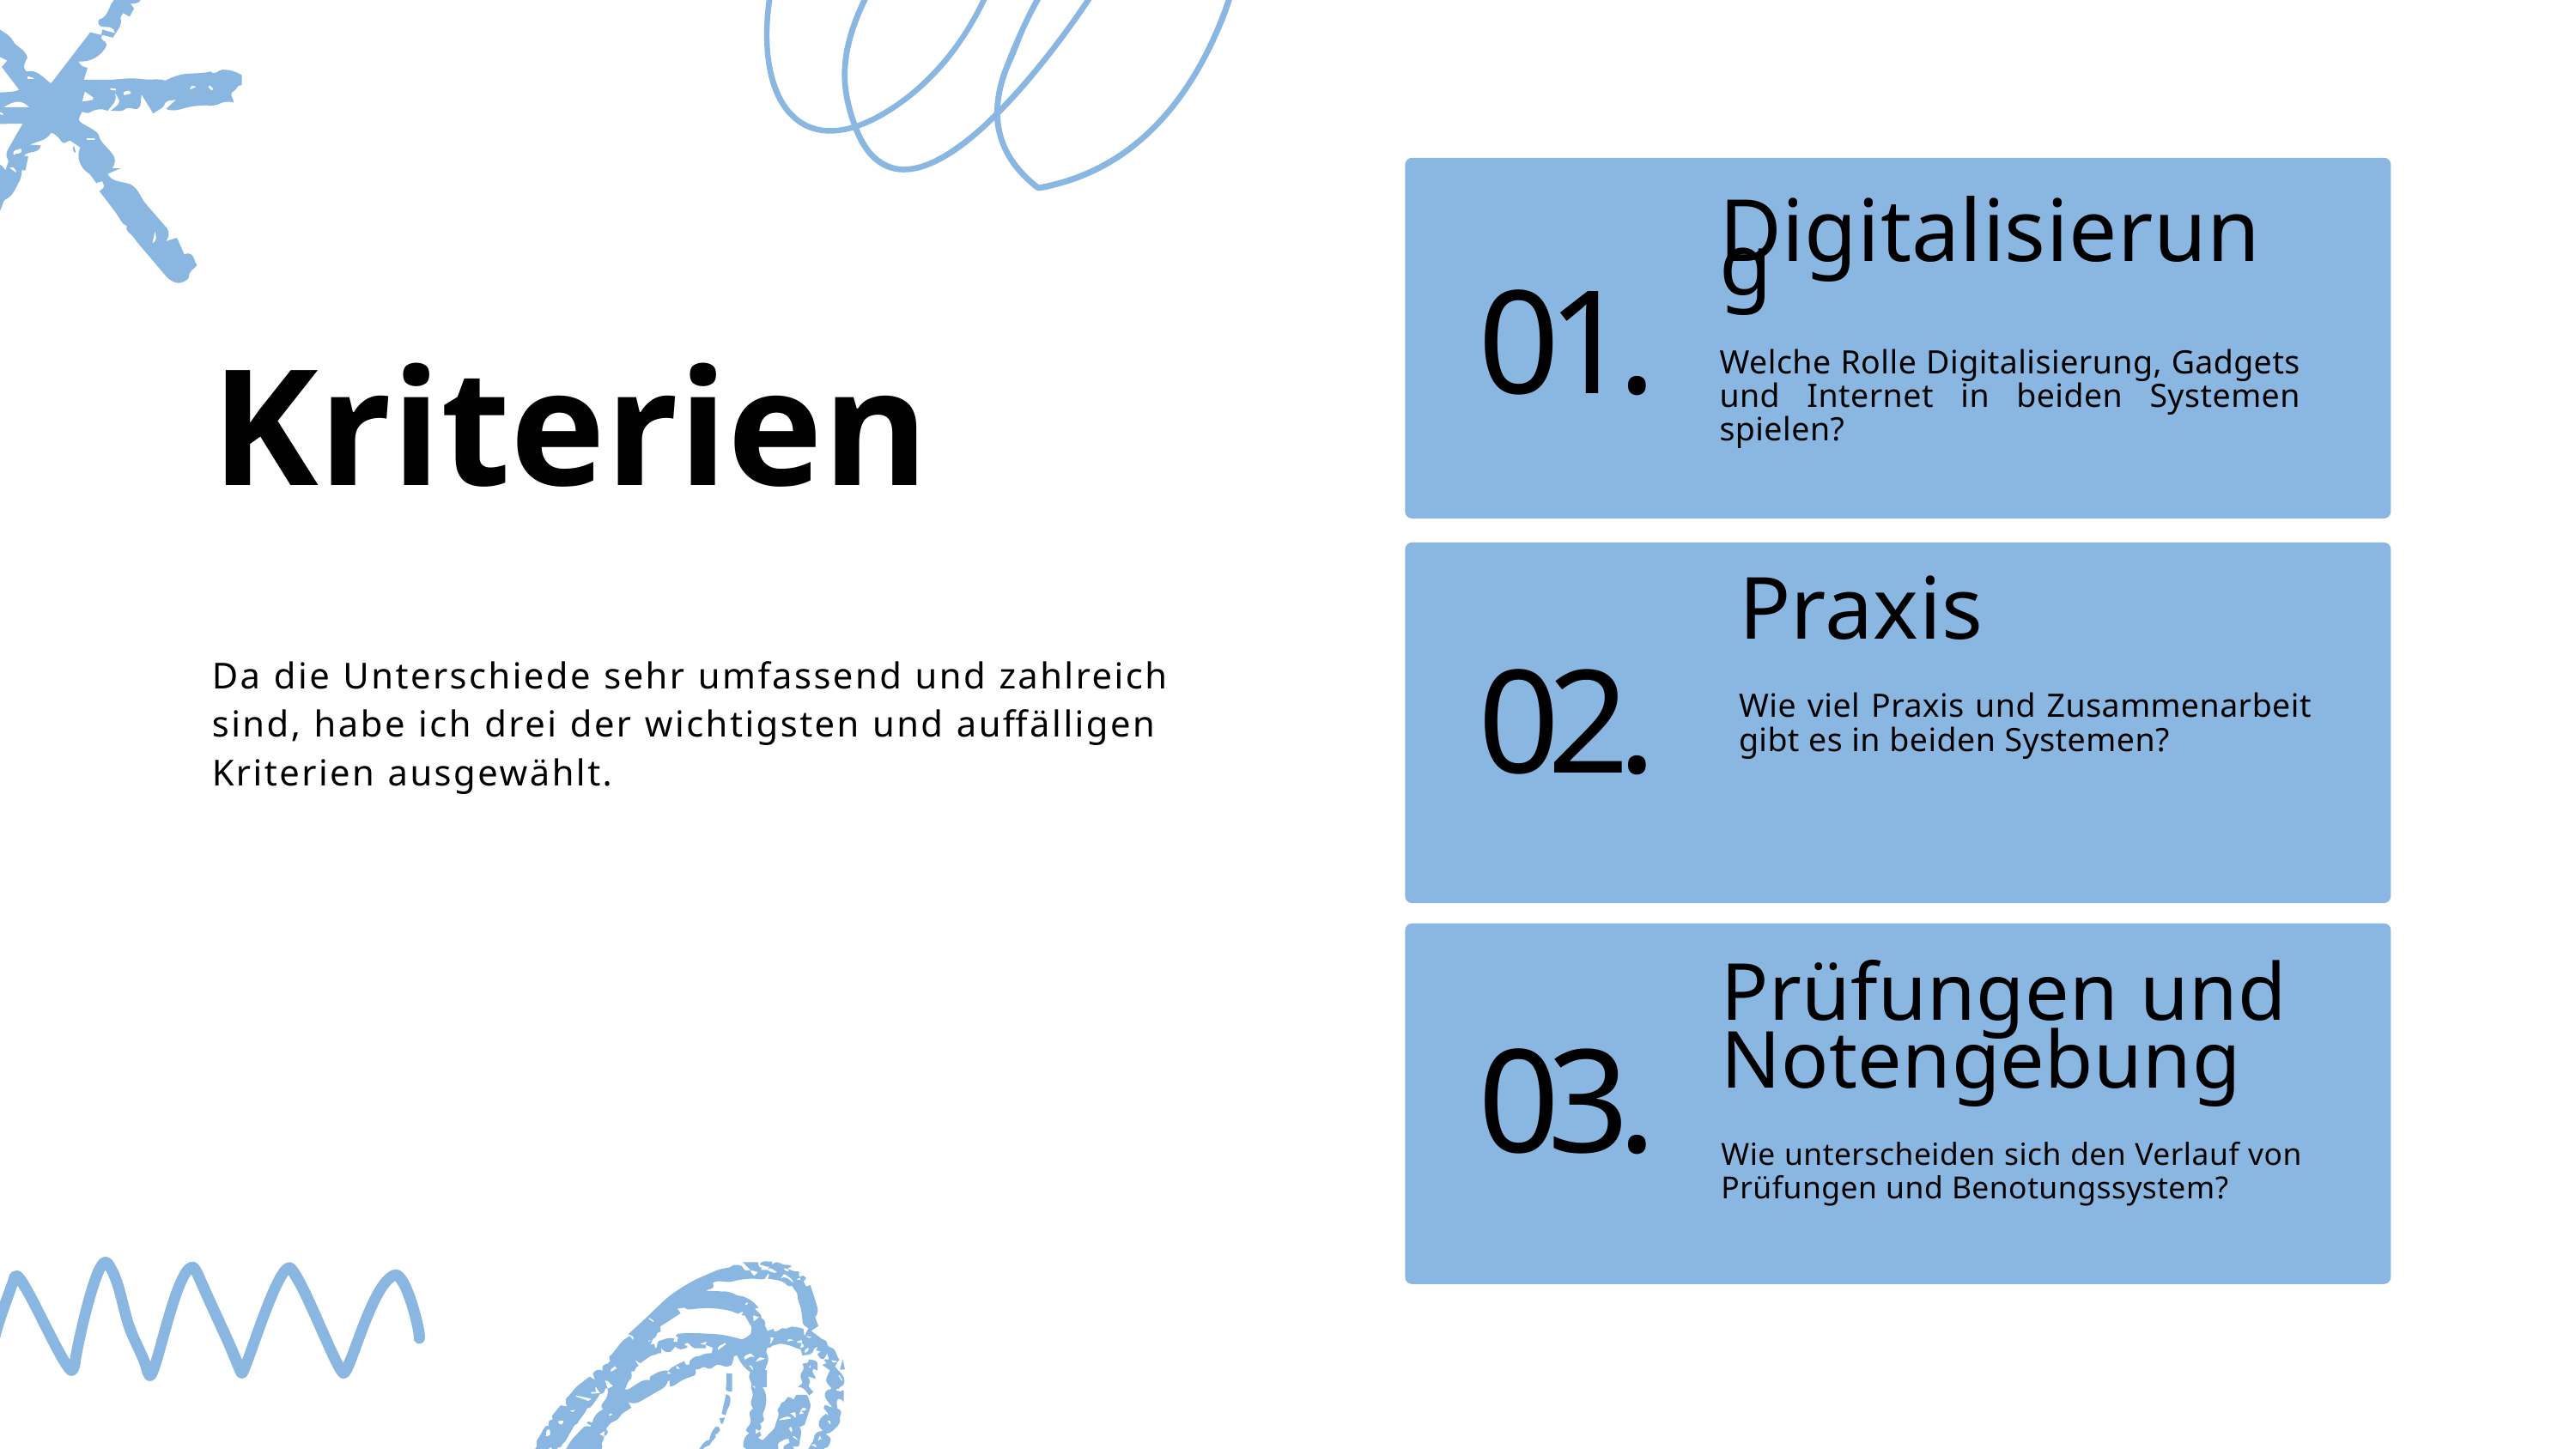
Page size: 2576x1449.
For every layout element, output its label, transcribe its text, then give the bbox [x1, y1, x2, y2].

text_box Prüfungen und Notengebung Wie unterscheiden sich den Verlauf von Prüfungen und Benotungssystem? [1721, 1002, 2304, 1209]
text_box [483, 1256, 848, 1449]
text_box Praxis Wie viel Praxis und Zusammenarbeit gibt es in beiden Systemen? [1739, 622, 2321, 795]
text_box Kriterien [211, 361, 1202, 526]
text_box [629, 0, 1332, 193]
text_box [0, 1256, 426, 1391]
text_box Digitalisierung Welche Rolle Digitalisierung, Gadgets und Internet in beiden Systemen spielen? [1719, 245, 2302, 467]
text_box Da die Unterschiede sehr umfassend und zahlreich sind, habe ich drei der wichtigsten und auffälligen Kriterien ausgewählt. [211, 647, 1202, 792]
text_box [0, 0, 246, 289]
text_box [1405, 157, 2391, 519]
text_box 02. [1478, 664, 1701, 810]
text_box 01. [1478, 285, 1701, 431]
text_box [1405, 923, 2391, 1284]
text_box [1405, 542, 2391, 904]
text_box 03. [1478, 1043, 1701, 1190]
